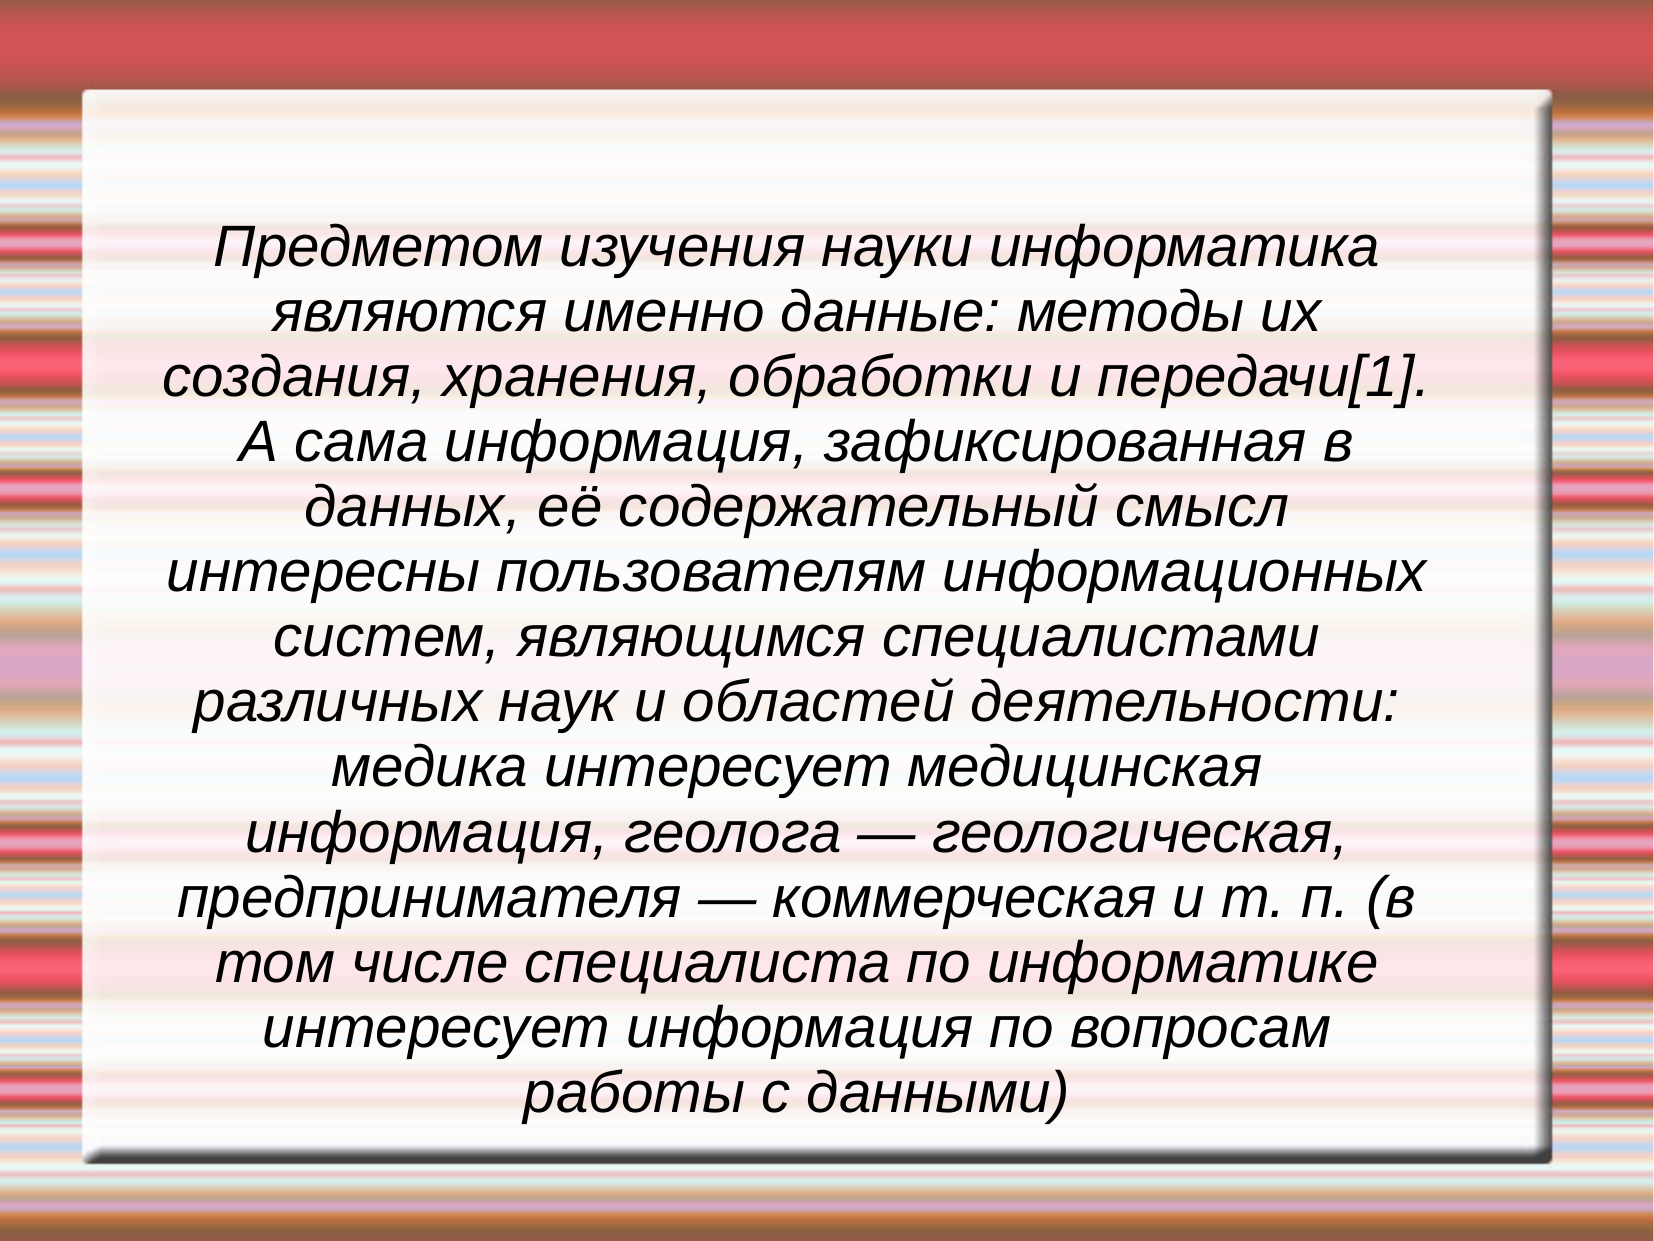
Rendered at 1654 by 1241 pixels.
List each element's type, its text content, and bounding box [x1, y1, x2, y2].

picture [0, 0, 1654, 1241]
text_box Предметом изучения науки информатика являются именно данные: методы их создания, хранения, обработки и передачи[1]. А сама информация, зафиксированная в данных, её содержательный смысл интересны пользователям информационных систем, являющимся специалистами различных наук и областей деятельности: медика интересует медицинская информация, геолога — геологическая, предпринимателя — коммерческая и т. п. (в том числе специалиста по информатике интересует информация по вопросам работы с данными) [147, 206, 1447, 1126]
